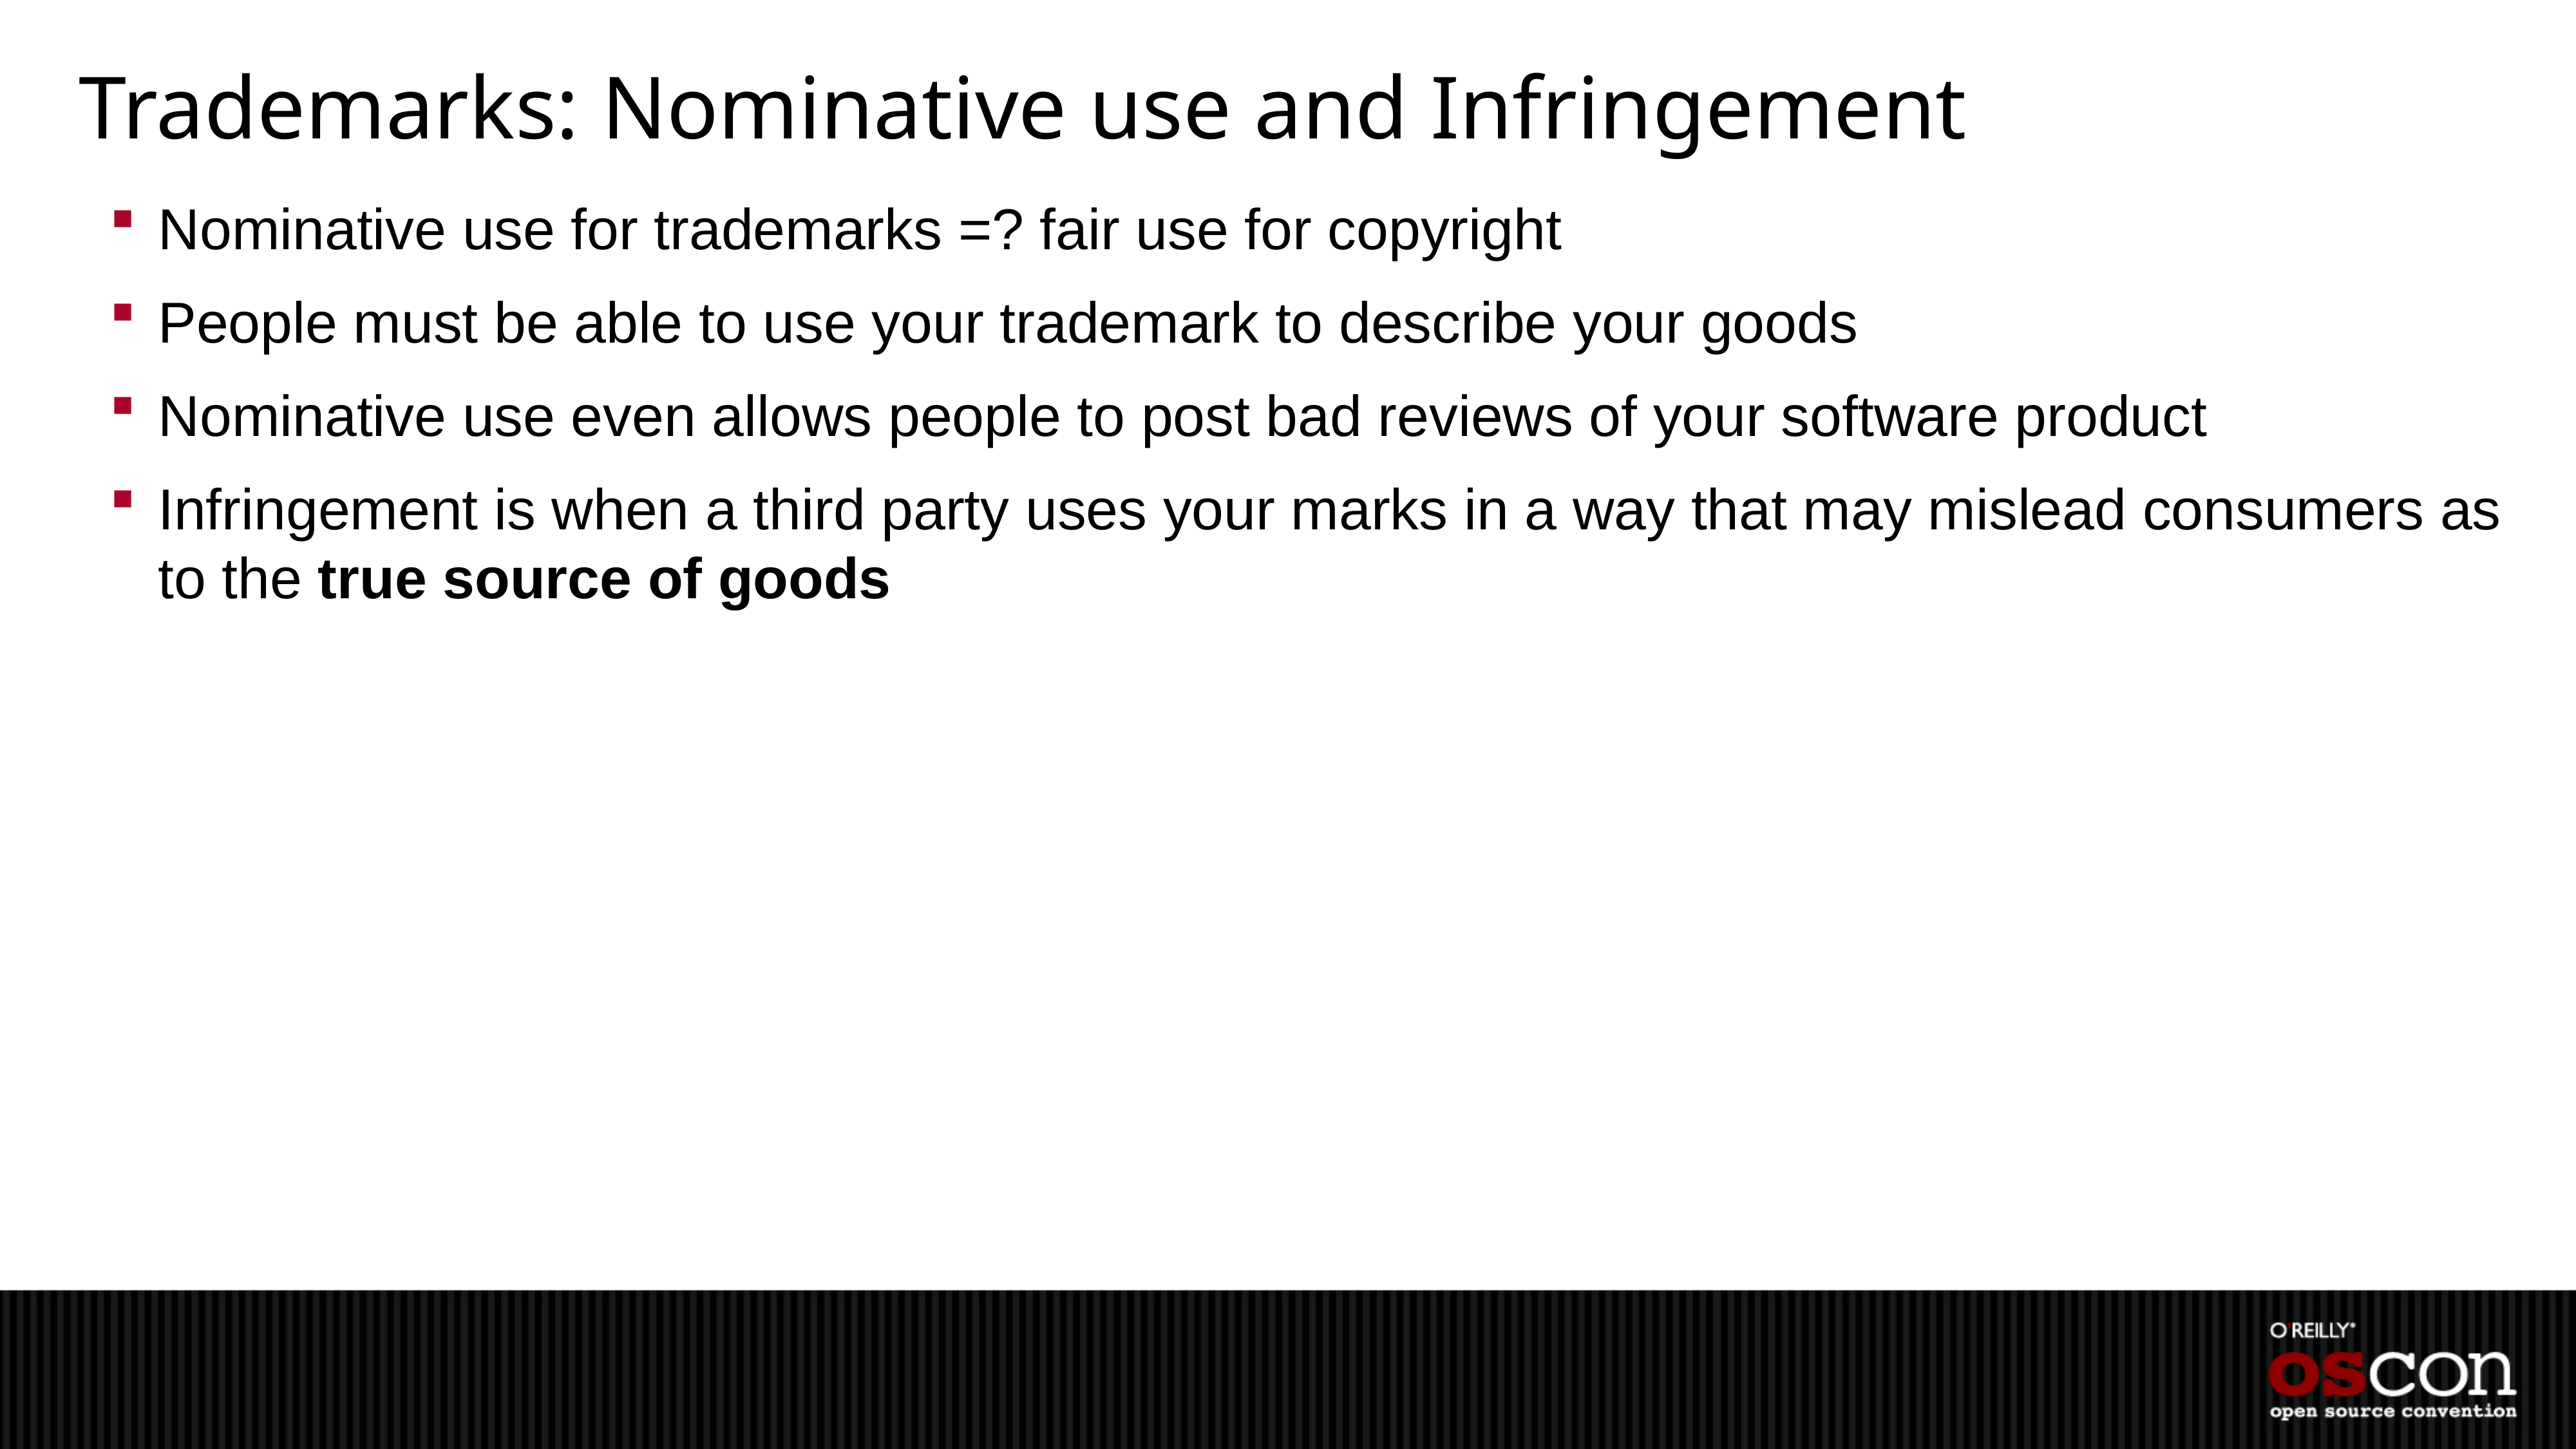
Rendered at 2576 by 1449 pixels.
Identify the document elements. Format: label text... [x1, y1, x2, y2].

picture [0, 0, 2576, 1449]
title Trademarks: Nominative use and Infringement [73, 17, 2503, 192]
list Nominative use for trademarks =? fair use for copyright People must be able to use your trademark to describe your goods Nominative use even allows people to post bad reviews of your software product Infringement is when a third party uses your marks in a way that may mislead consumers as to the true source of goods [76, 191, 2505, 1449]
